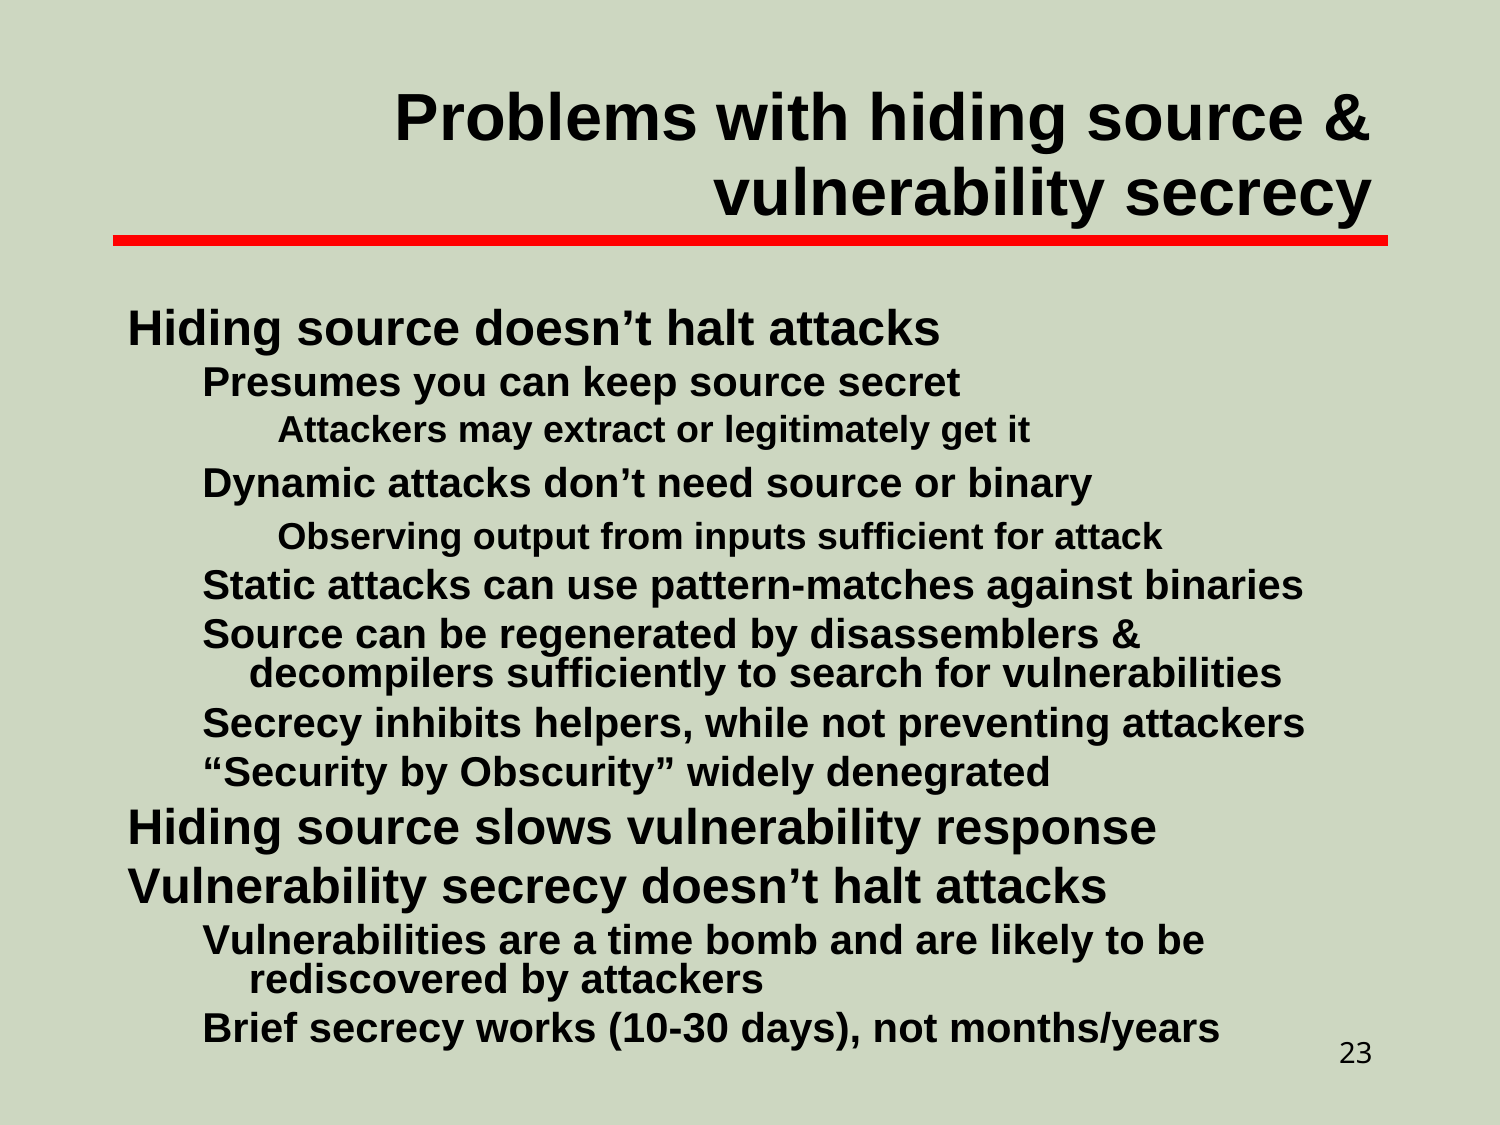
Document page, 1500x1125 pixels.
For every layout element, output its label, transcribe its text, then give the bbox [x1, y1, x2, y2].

title Problems with hiding source & vulnerability secrecy [337, 67, 1388, 243]
list Hiding source doesn’t halt attacks Presumes you can keep source secret Attackers may extract or legitimately get it Dynamic attacks don’t need source or binary Observing output from inputs sufficient for attack Static attacks can use pattern-matches against binaries Source can be regenerated by disassemblers & decompilers sufficiently to search for vulnerabilities Secrecy inhibits helpers, while not preventing attackers “Security by Obscurity” widely denegrated Hiding source slows vulnerability response Vulnerability secrecy doesn’t halt attacks Vulnerabilities are a time bomb and are likely to be rediscovered by attackers Brief secrecy works (10-30 days), not months/years [112, 299, 1388, 1125]
